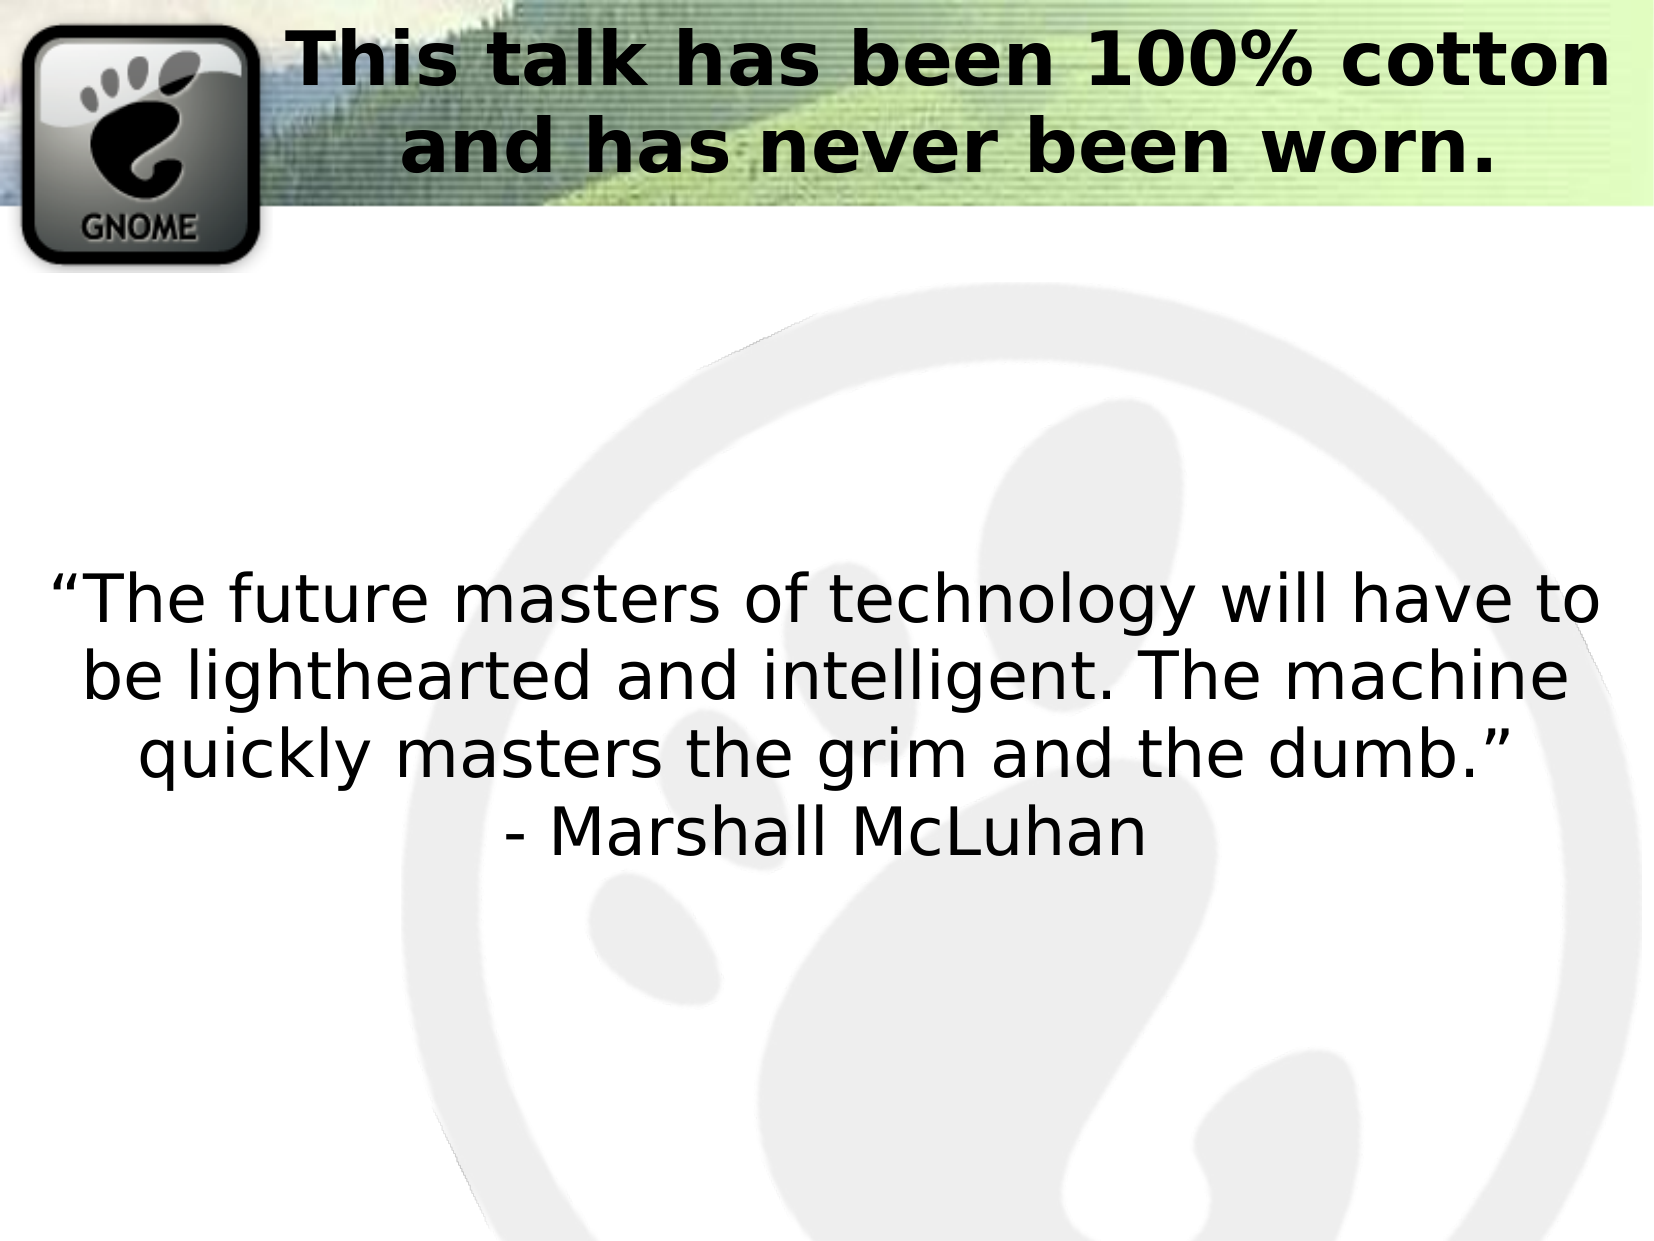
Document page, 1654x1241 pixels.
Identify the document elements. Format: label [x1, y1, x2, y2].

picture [0, 0, 1654, 273]
picture [401, 590, 420, 601]
picture [401, 282, 1642, 1241]
